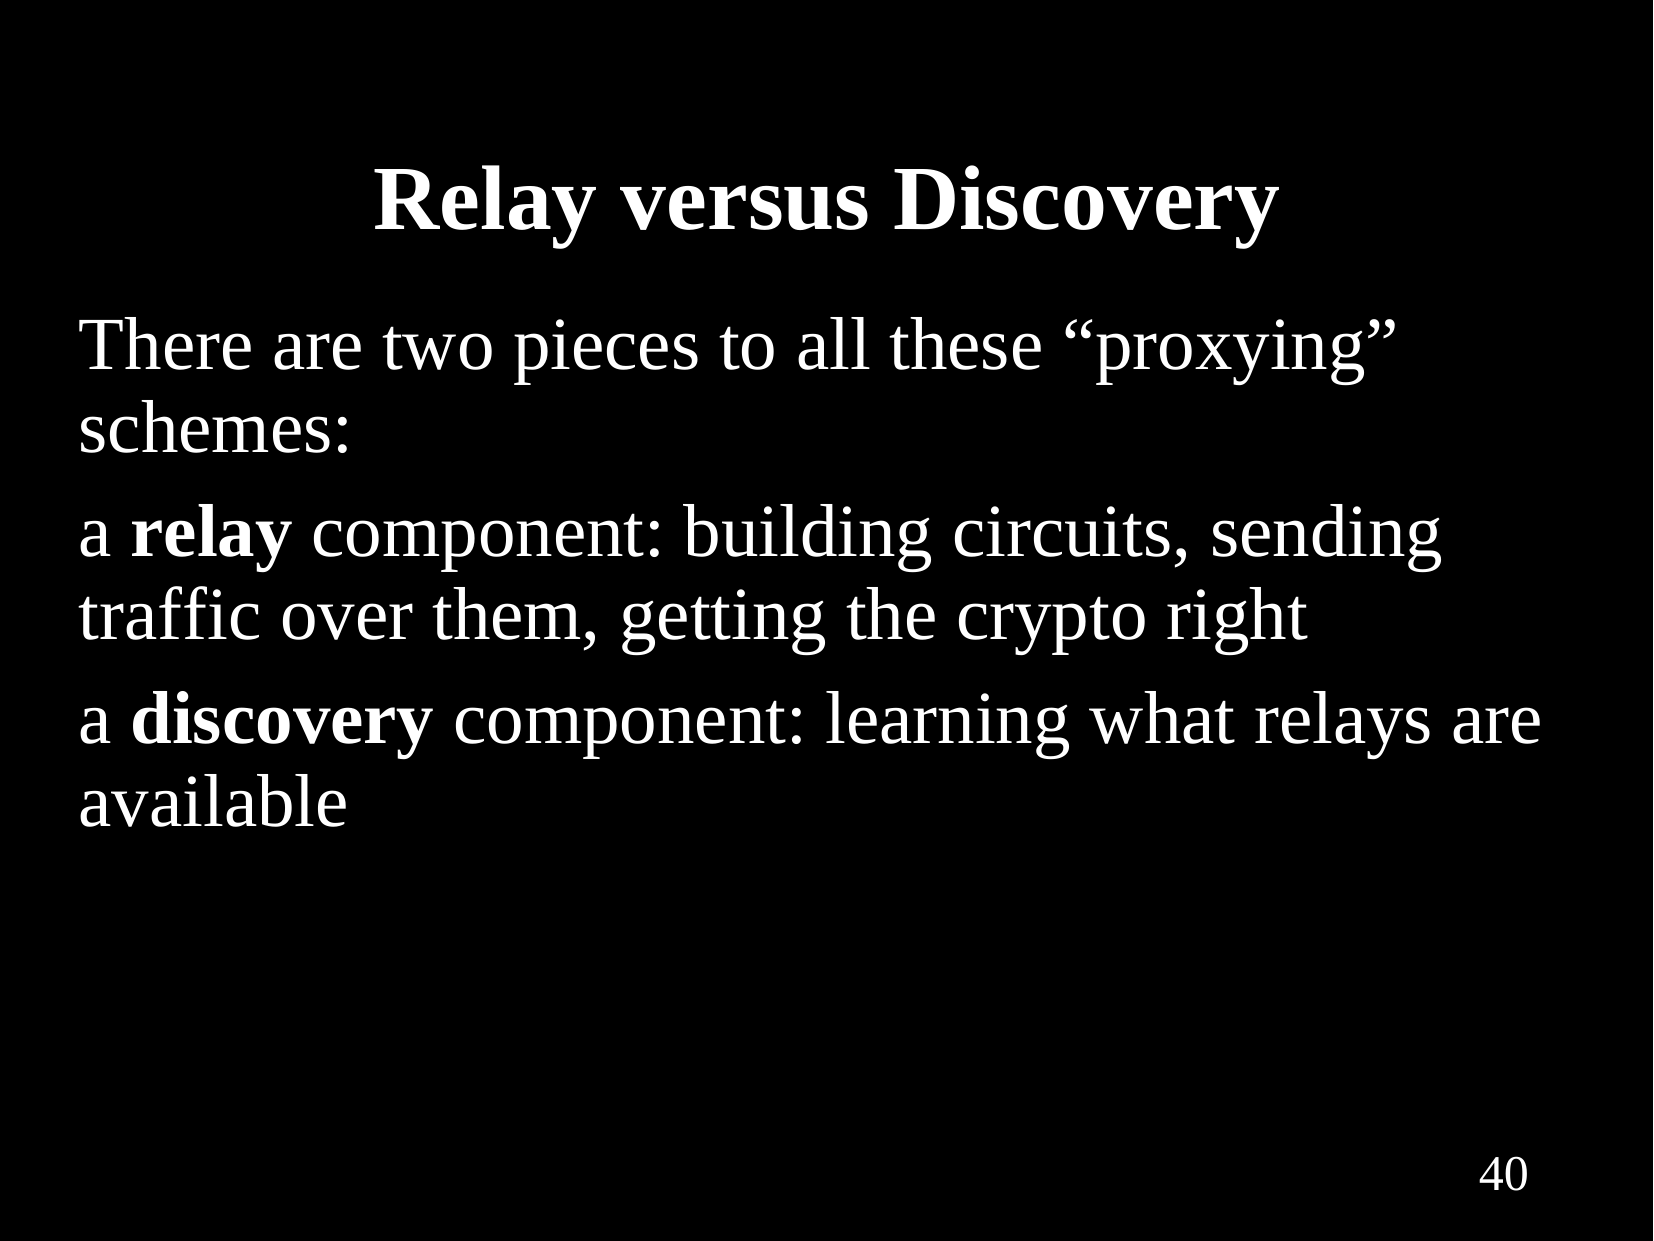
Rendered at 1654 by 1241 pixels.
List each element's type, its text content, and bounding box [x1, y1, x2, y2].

title Relay versus Discovery [122, 103, 1534, 294]
list There are two pieces to all these “proxying” schemes: a relay component: building circuits, sending traffic over them, getting the crypto right a discovery component: learning what relays are available [78, 302, 1570, 1093]
